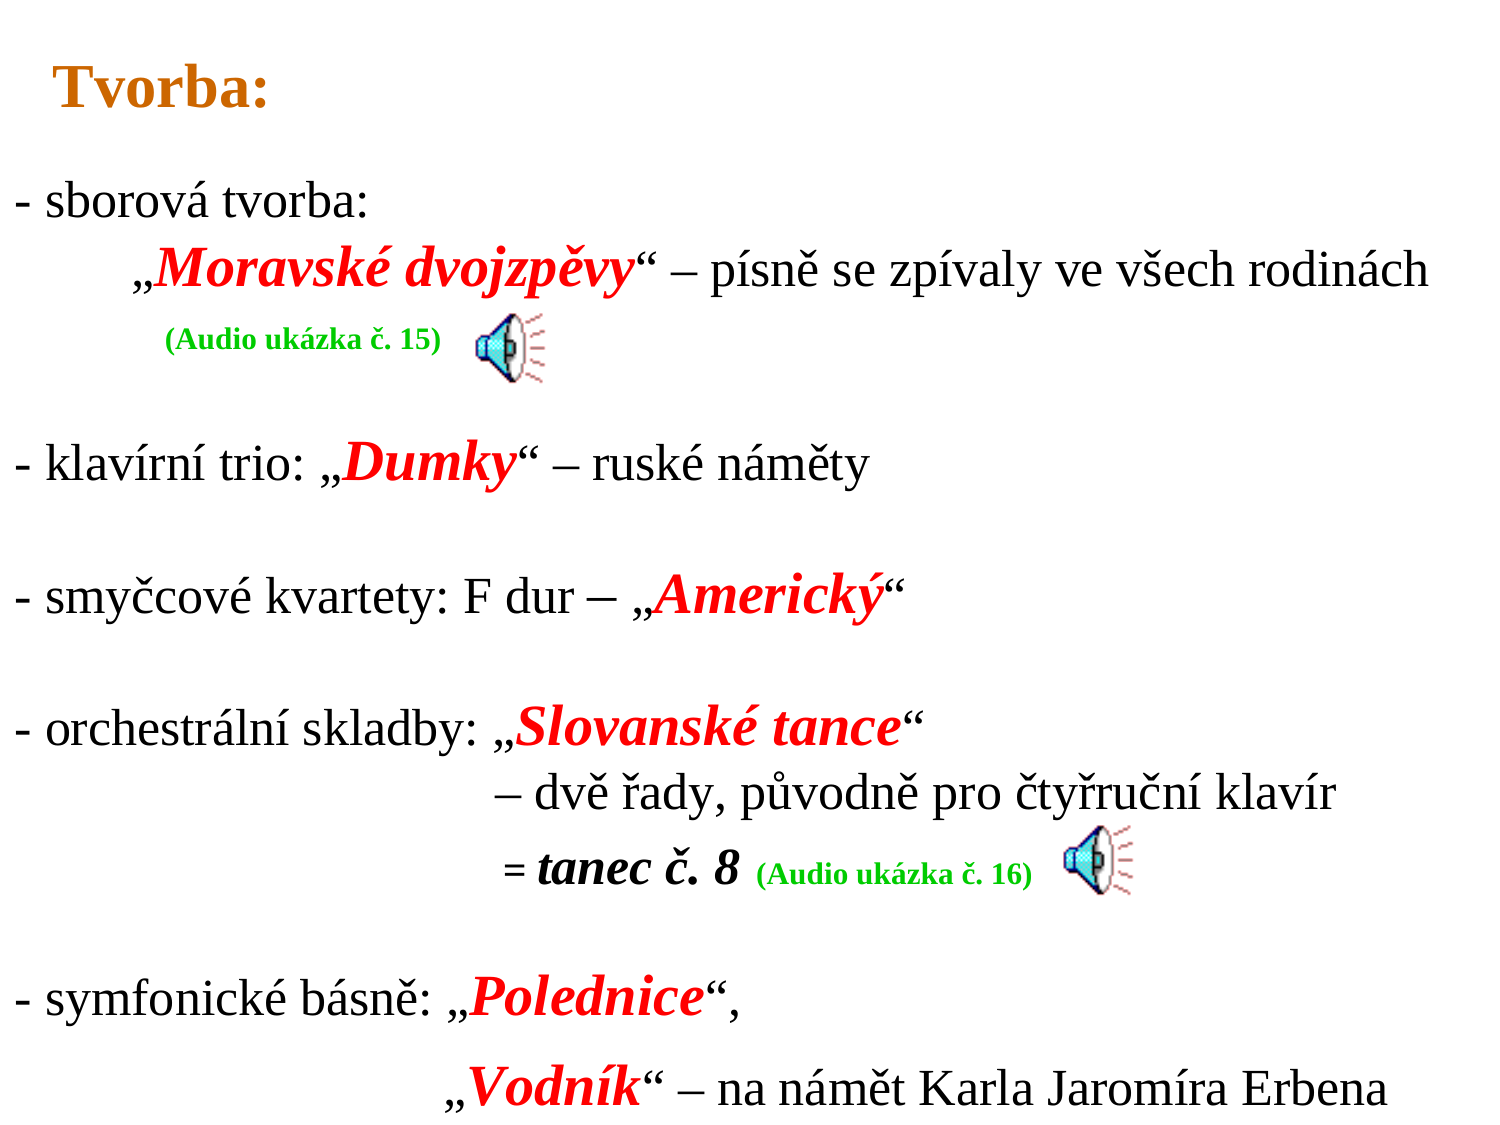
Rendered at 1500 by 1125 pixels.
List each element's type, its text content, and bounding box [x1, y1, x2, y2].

text_box - sborová tvorba: „Moravské dvojzpěvy“ – písně se zpívaly ve všech rodinách (Audio ukázka č. 15) - klavírní trio: „Dumky“ – ruské náměty - smyčcové kvartety: F dur – „Americký“ - orchestrální skladby: „Slovanské tance“ – dvě řady, původně pro čtyřruční klavír = tanec č. 8 (Audio ukázka č. 16) - symfonické básně: „Polednice“, „Vodník“ – na námět Karla Jaromíra Erbena [0, 137, 1500, 1125]
picture [1062, 824, 1138, 901]
text_box Tvorba: [37, 37, 287, 128]
picture [474, 312, 550, 388]
